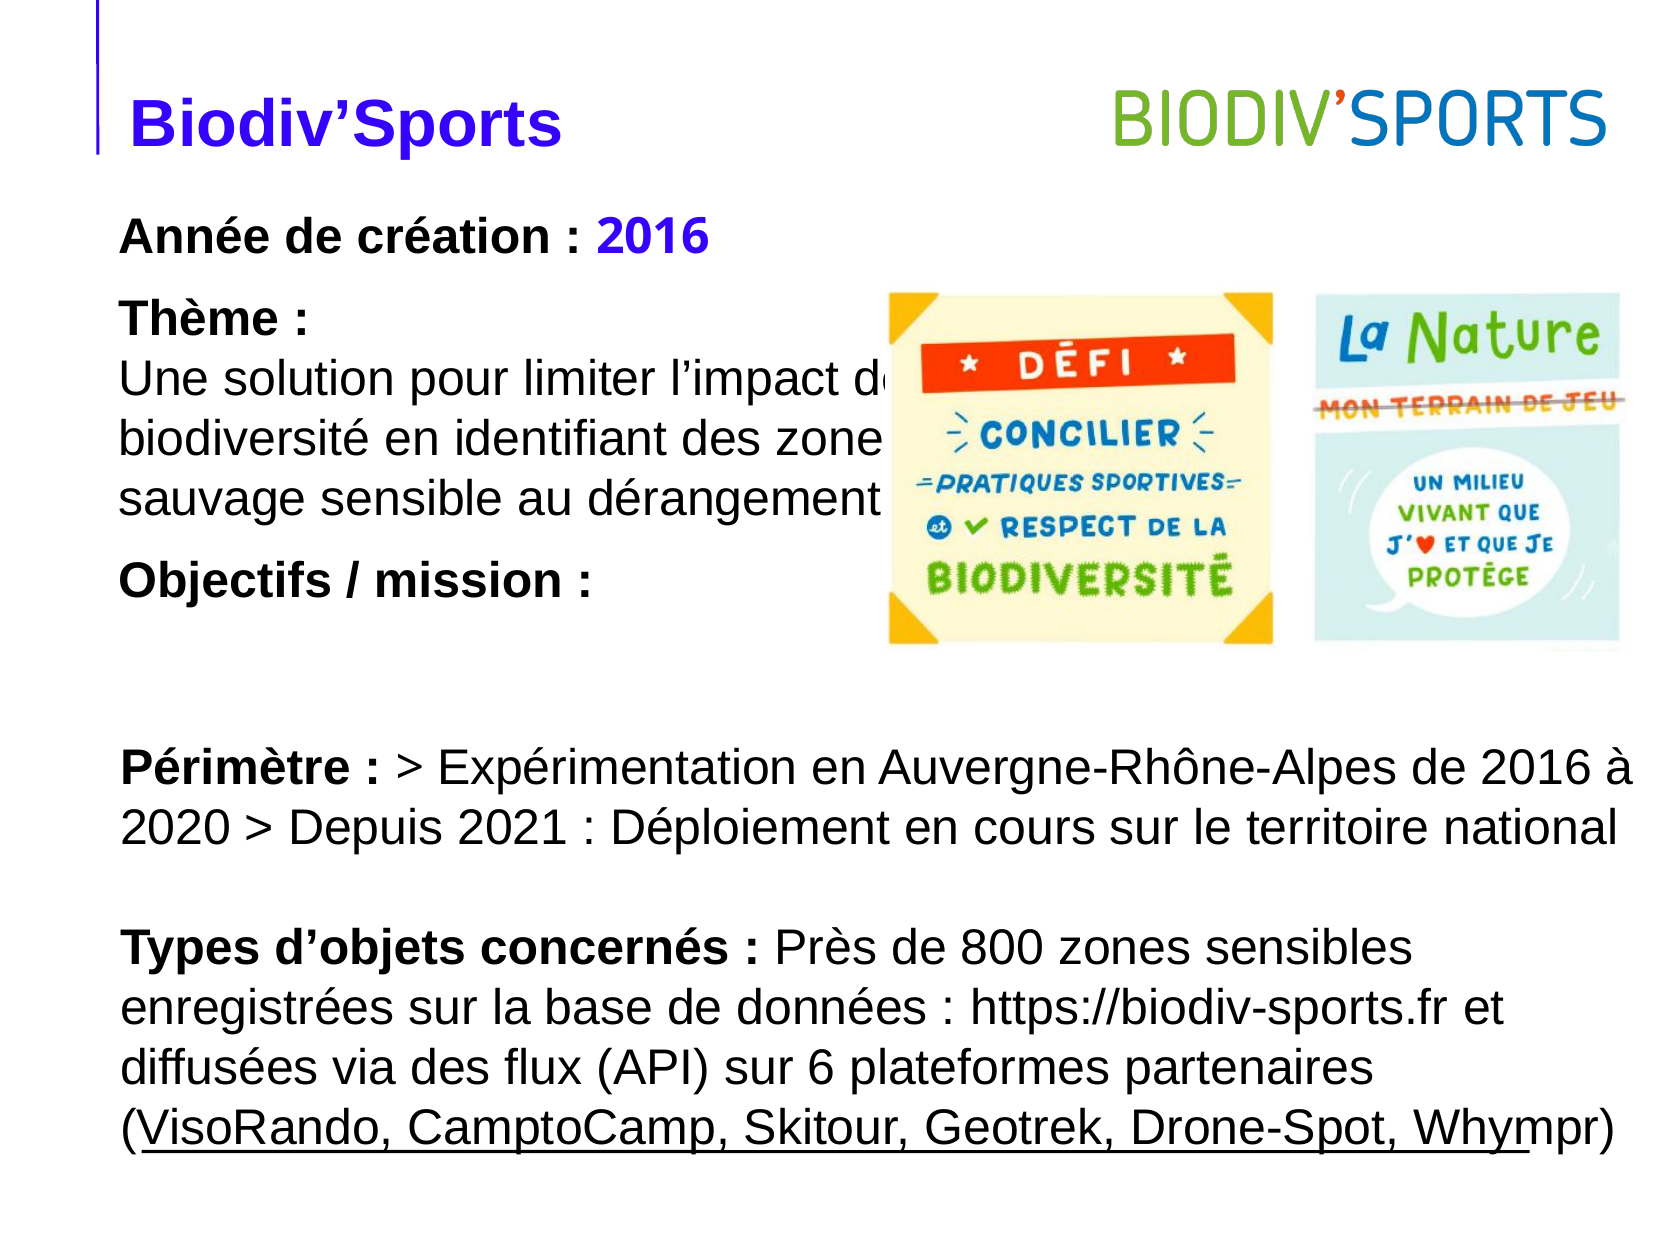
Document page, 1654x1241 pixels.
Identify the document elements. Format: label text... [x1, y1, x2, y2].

text_box Périmètre : > Expérimentation en Auvergne-Rhône-Alpes de 2016 à 2020 > Depuis 2021 : Déploiement en cours sur le territoire national Types d’objets concernés : Près de 800 zones sensibles enregistrées sur la base de données : https://biodiv-sports.fr et diffusées via des flux (API) sur 6 plateformes partenaires (VisoRando, CamptoCamp, Skitour, Geotrek, Drone-Spot, Whympr) [105, 727, 1654, 1162]
title Biodiv’Sports [129, 11, 1619, 160]
picture [885, 281, 1629, 652]
picture [1100, 76, 1619, 158]
list Année de création : 2016 Thème : Une solution pour limiter l’impact des sports de nature sur la biodiversité en identifiant des zones de présence de la faune/flore sauvage sensible au dérangement Objectifs / mission : [118, 203, 1654, 727]
